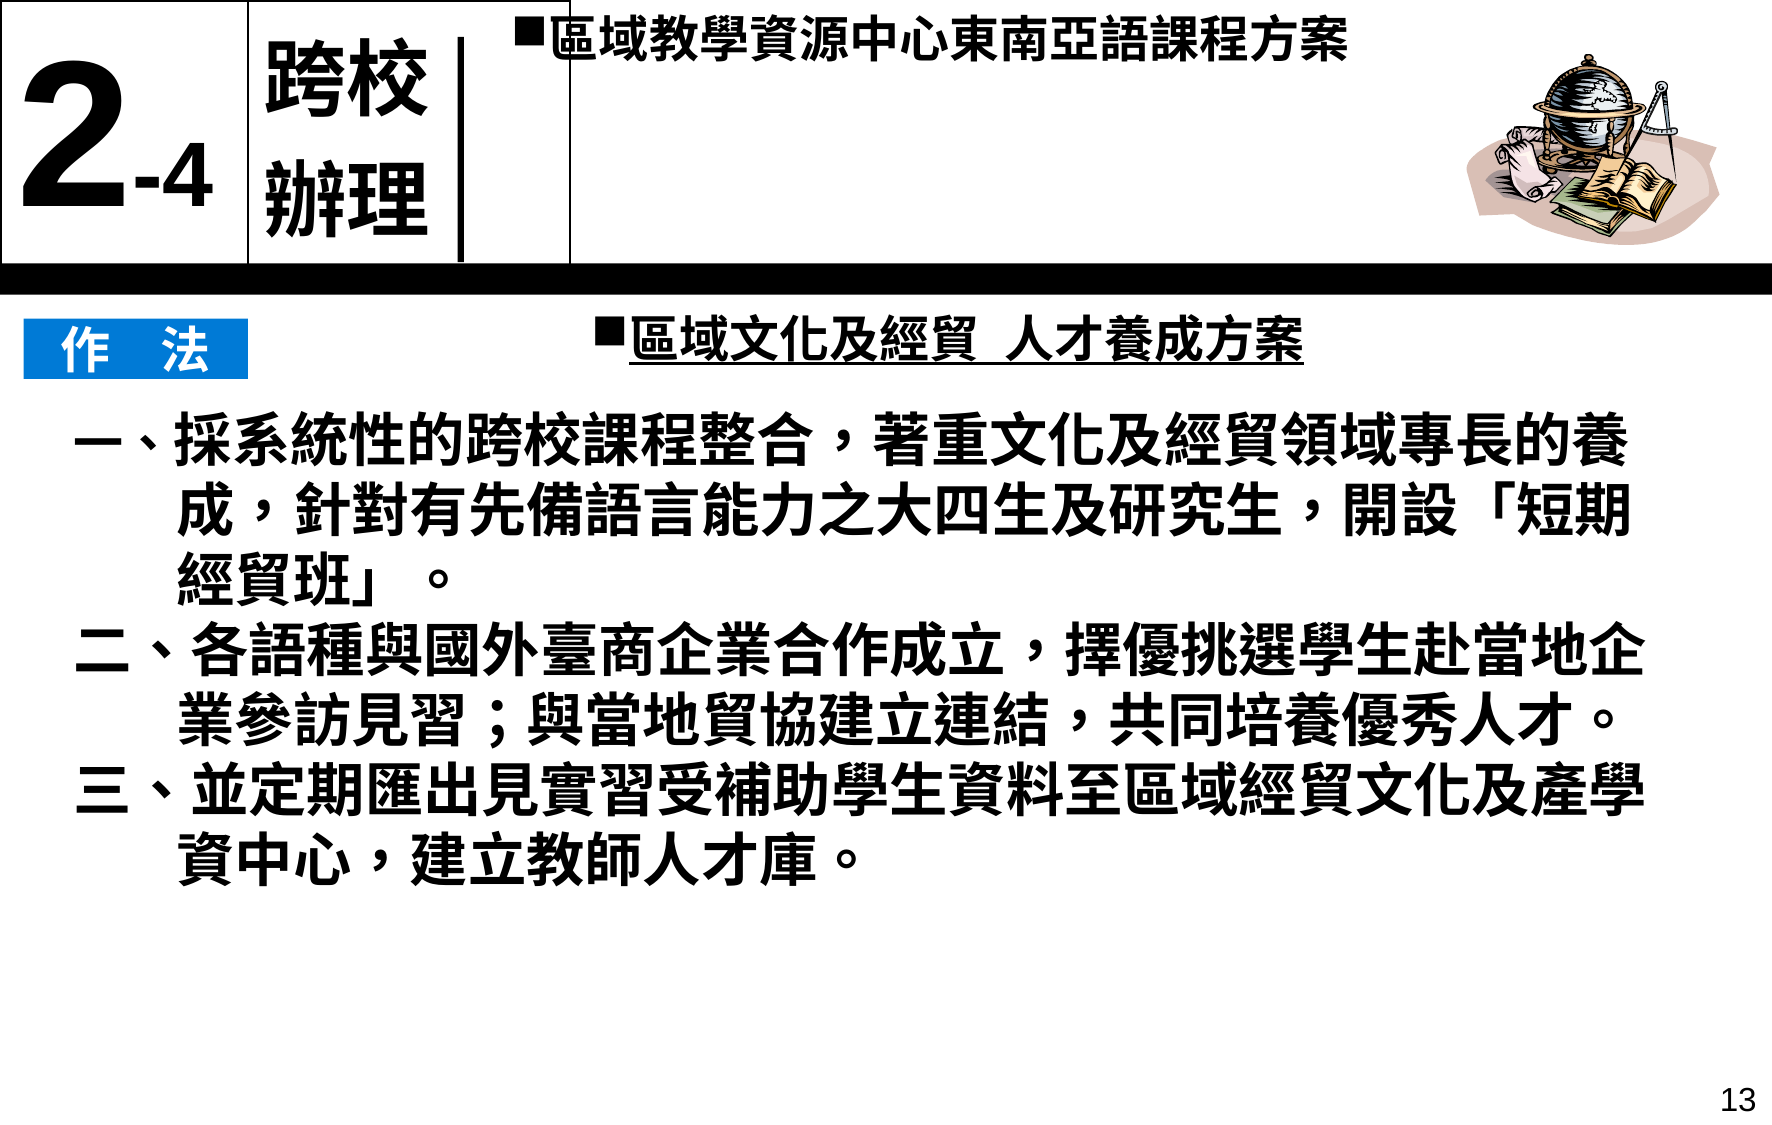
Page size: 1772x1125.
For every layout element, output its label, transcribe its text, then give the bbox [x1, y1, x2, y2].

table_header 跨校 辦理 [249, 2, 569, 265]
table_header 2-4 [2, 2, 247, 265]
text_box 區域教學資源中心東南亞語課程方案 區域文化及經貿 人才養成方案 [496, 0, 1406, 395]
slide_number <編號> [1358, 1070, 1772, 1125]
text_box 一、採系統性的跨校課程整合，著重文化及經貿領域專長的養成，針對有先備語言能力之大四生及研究生，開設「短期經貿班」。 二、各語種與國外臺商企業合作成立，擇優挑選學生赴當地企業參訪見習；與當地貿協建立連結，共同培養優秀人才。 三、並定期匯出見實習受補助學生資料至區域經貿文化及產學資中心，建立教師人才庫。 [59, 395, 1693, 901]
text_box 作 法 [23, 318, 248, 379]
picture [1463, 50, 1723, 249]
